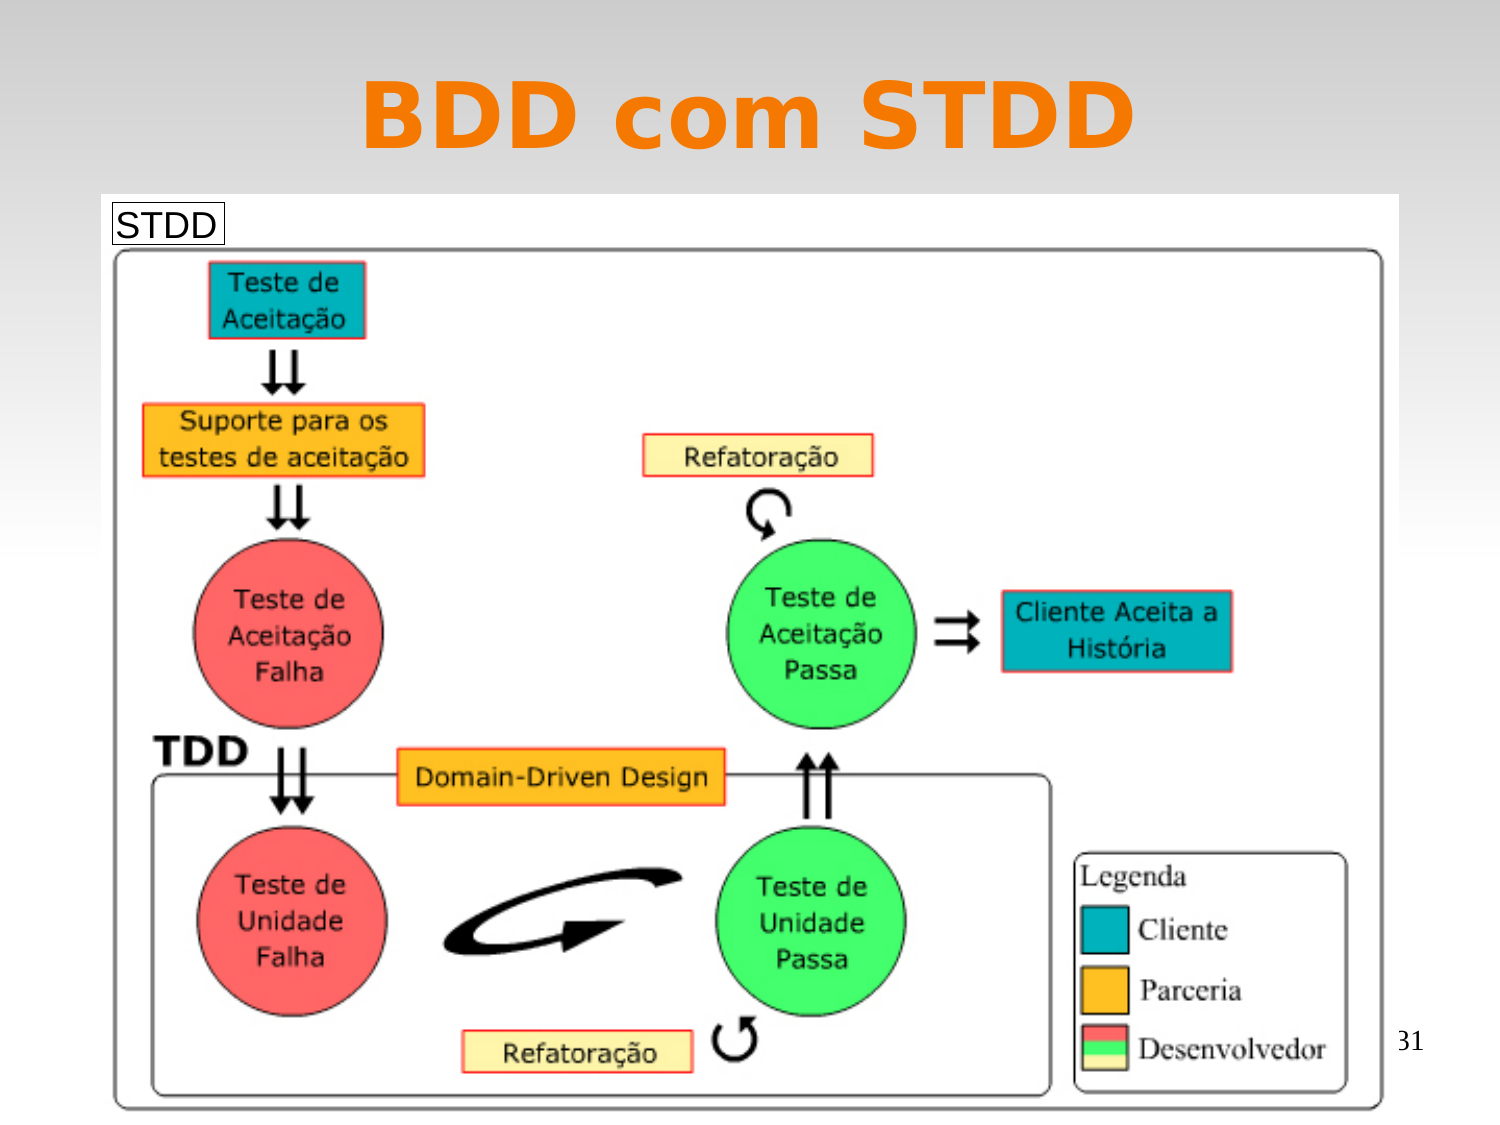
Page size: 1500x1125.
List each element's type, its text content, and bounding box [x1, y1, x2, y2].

title BDD com STDD [29, 31, 1468, 203]
text_box STDD [100, 193, 326, 254]
picture [101, 194, 1399, 1125]
